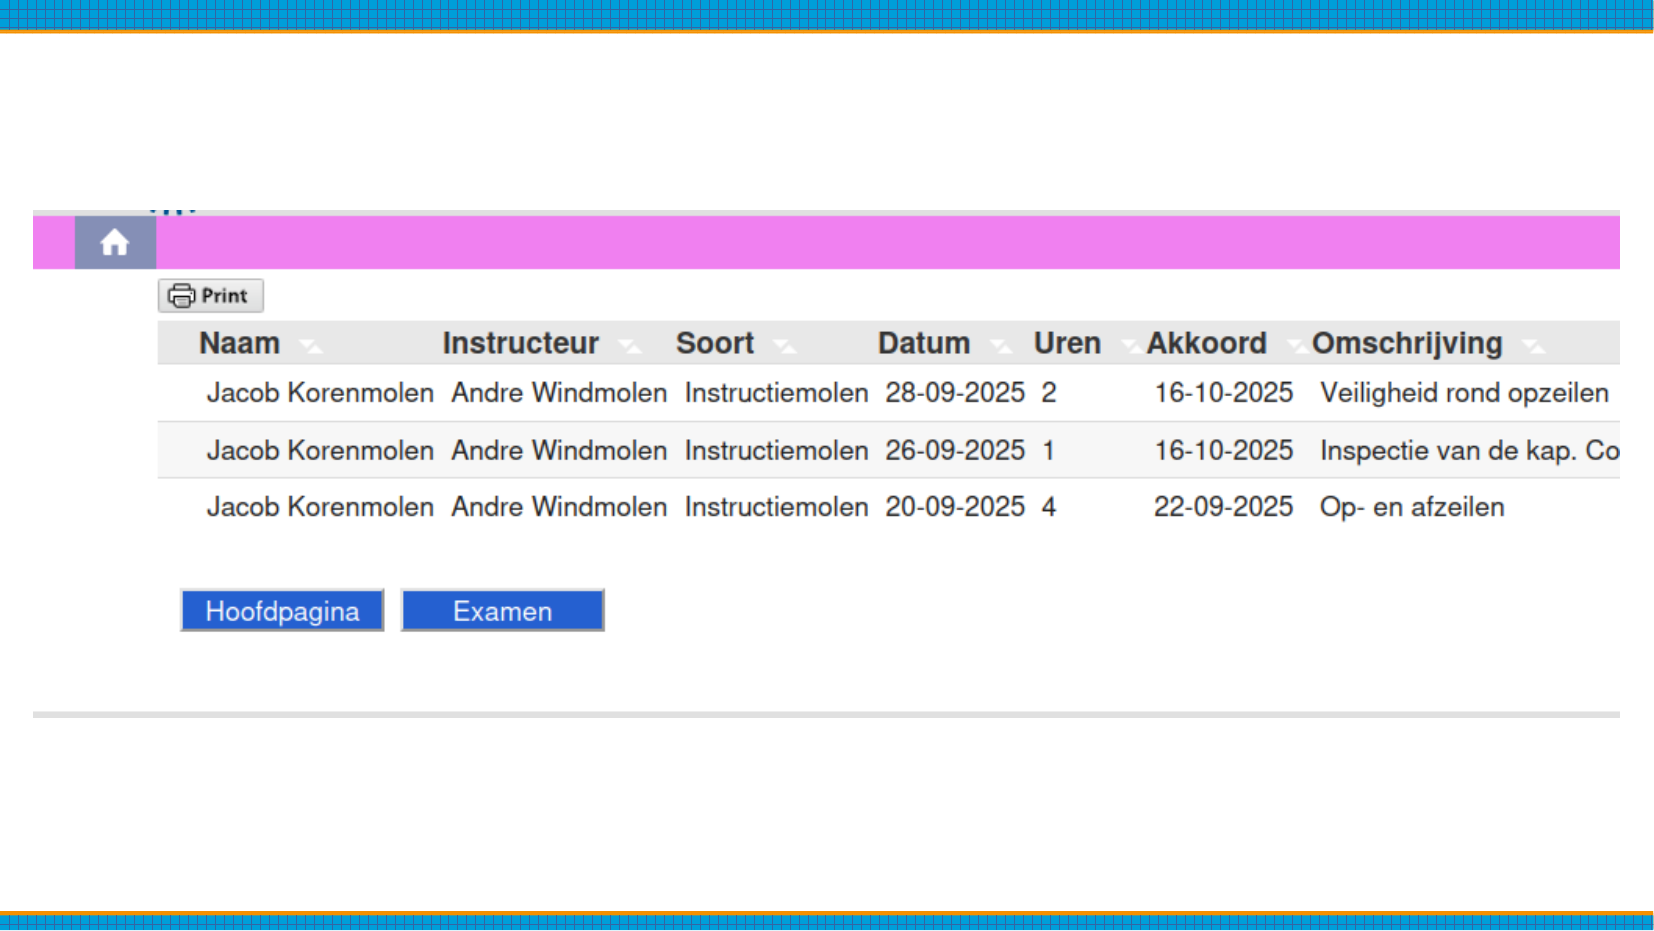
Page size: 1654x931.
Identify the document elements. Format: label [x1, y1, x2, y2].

picture [33, 210, 1620, 718]
